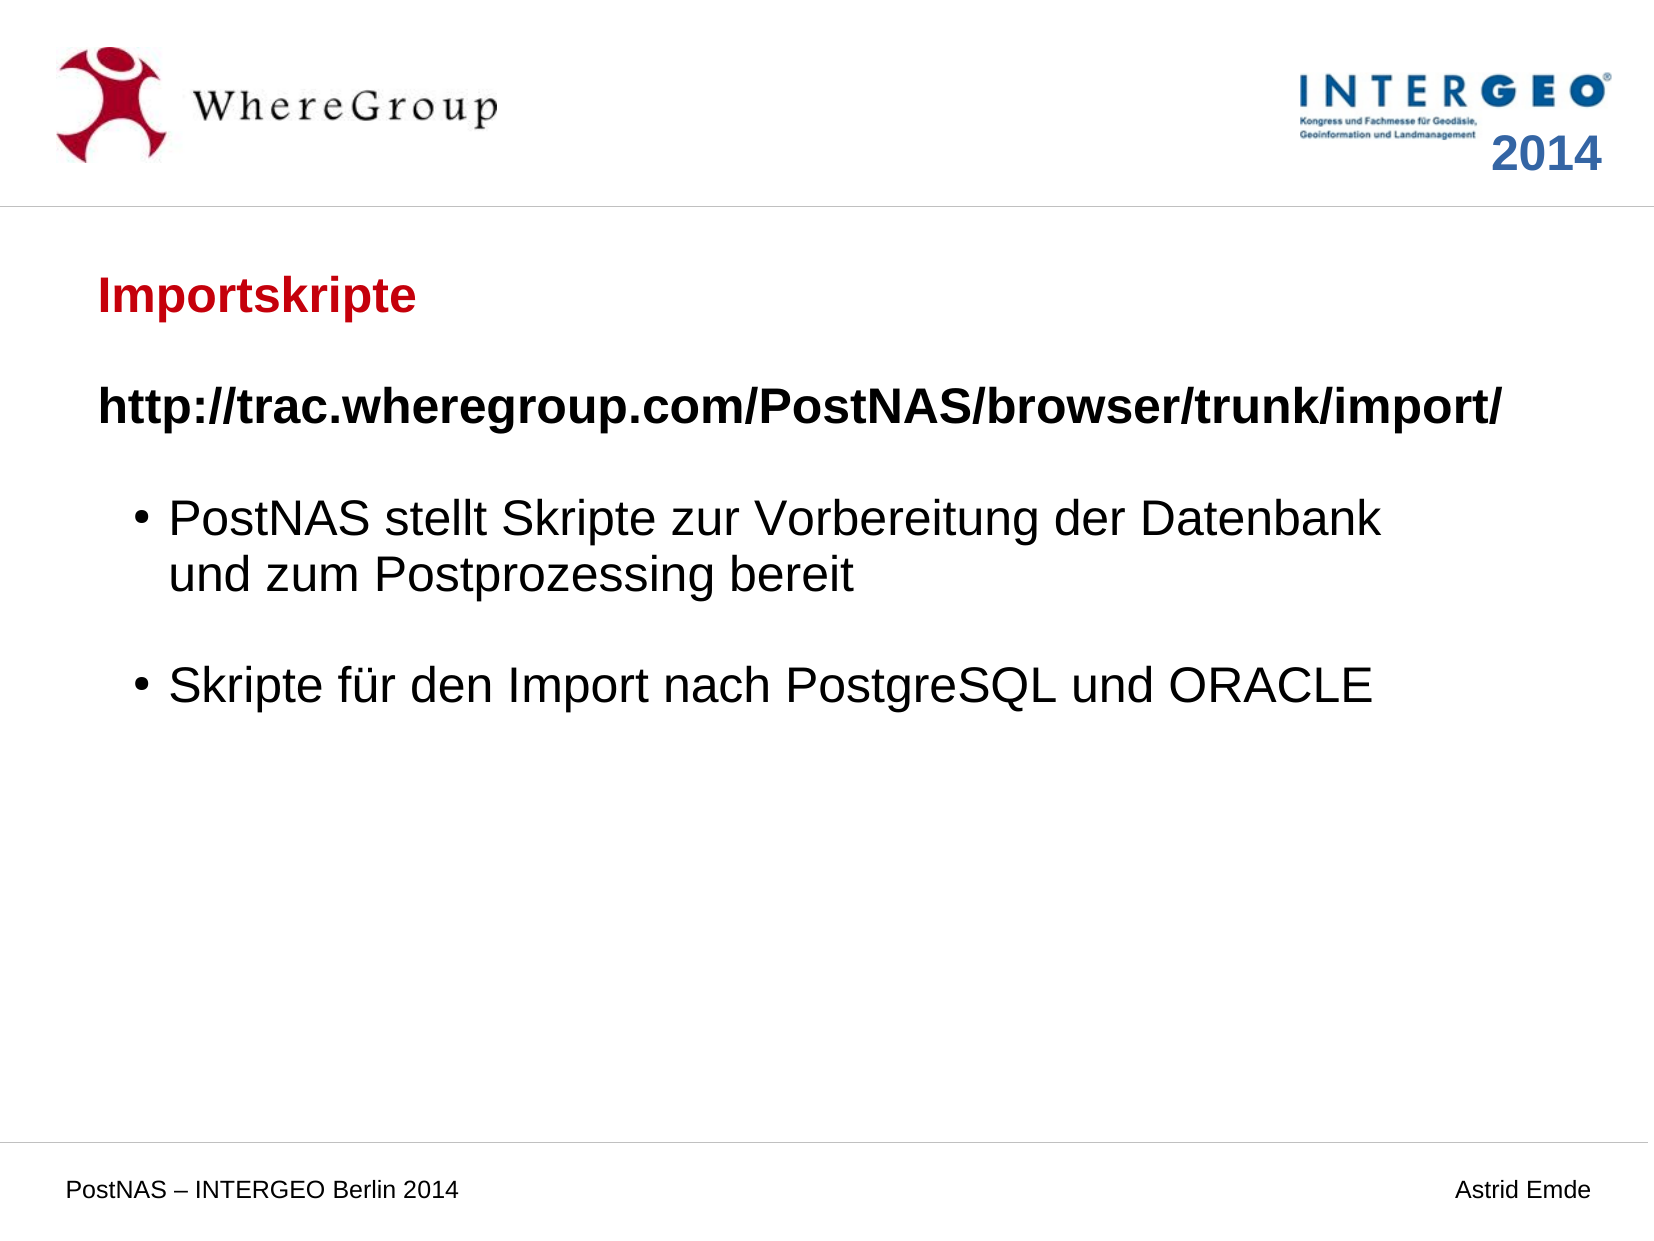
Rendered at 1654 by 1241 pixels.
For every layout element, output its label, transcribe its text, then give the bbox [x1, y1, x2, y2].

picture [56, 47, 497, 163]
picture [1299, 29, 1613, 185]
text_box Importskripte http://trac.wheregroup.com/PostNAS/browser/trunk/import/ PostNAS stellt Skripte zur Vorbereitung der Datenbank und zum Postprozessing bereit Skripte für den Import nach PostgreSQL und ORACLE [82, 259, 1595, 1087]
